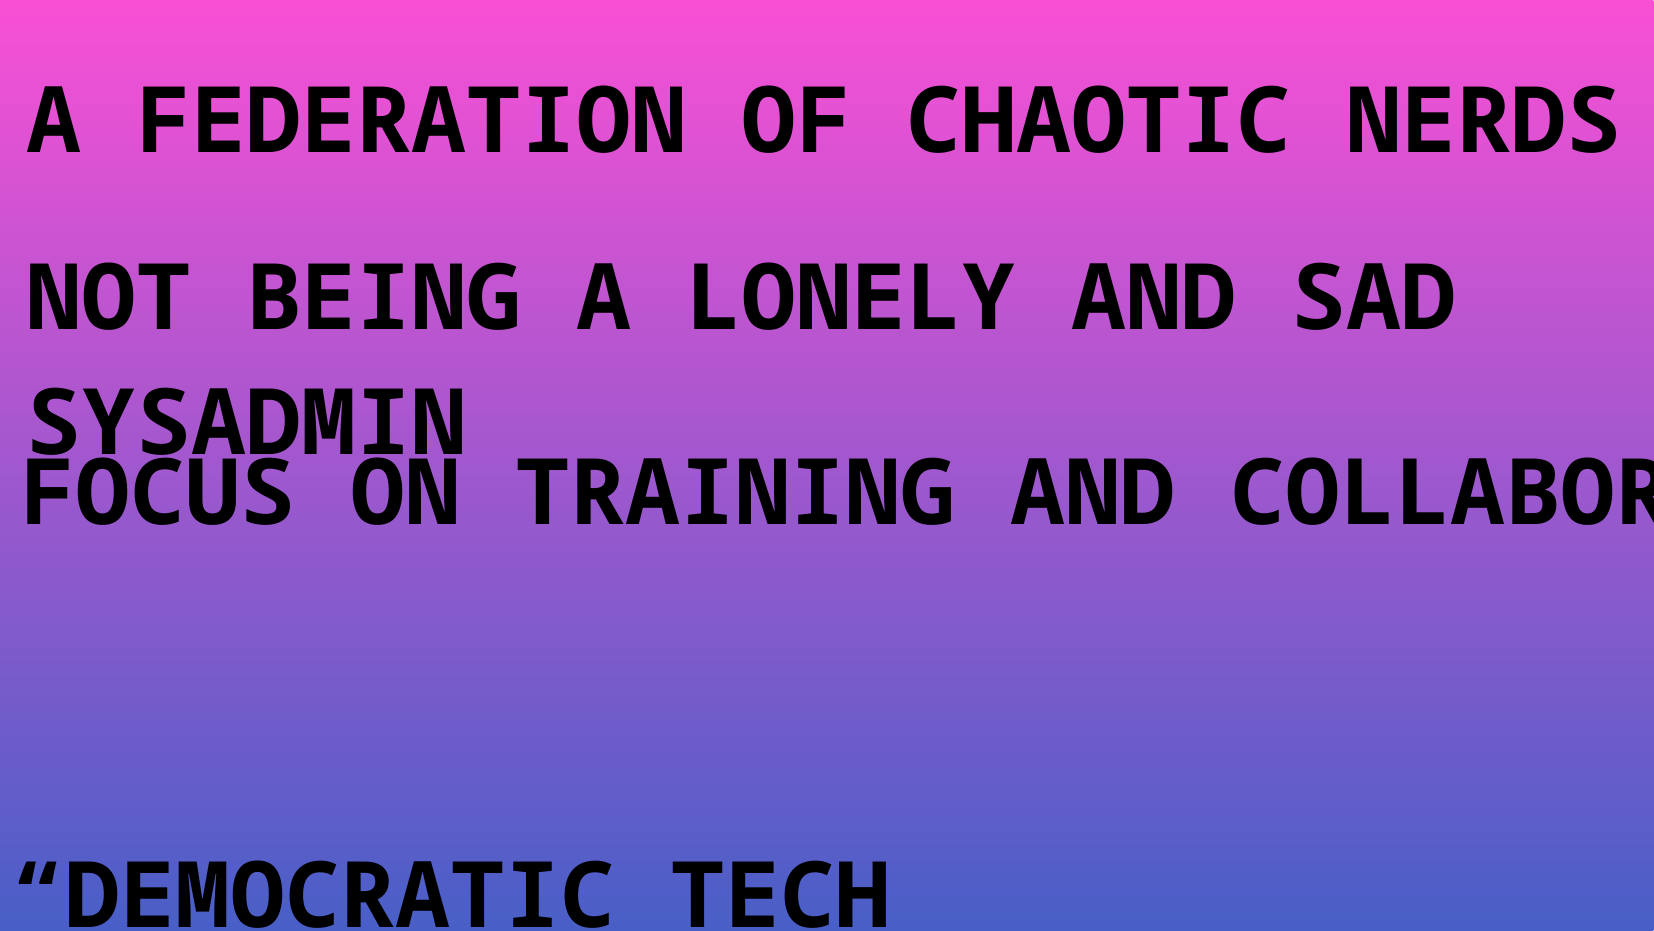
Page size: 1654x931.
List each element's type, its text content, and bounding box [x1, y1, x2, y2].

text_box FOCUS ON TRAINING AND COLLABORATION [5, 419, 1646, 527]
text_box NOT BEING A LONELY AND SAD SYSADMIN [11, 224, 1654, 373]
text_box “DEMOCRATIC TECH COLLECTIVES” [0, 822, 1388, 931]
text_box A FEDERATION OF CHAOTIC NERDS [11, 47, 1376, 155]
